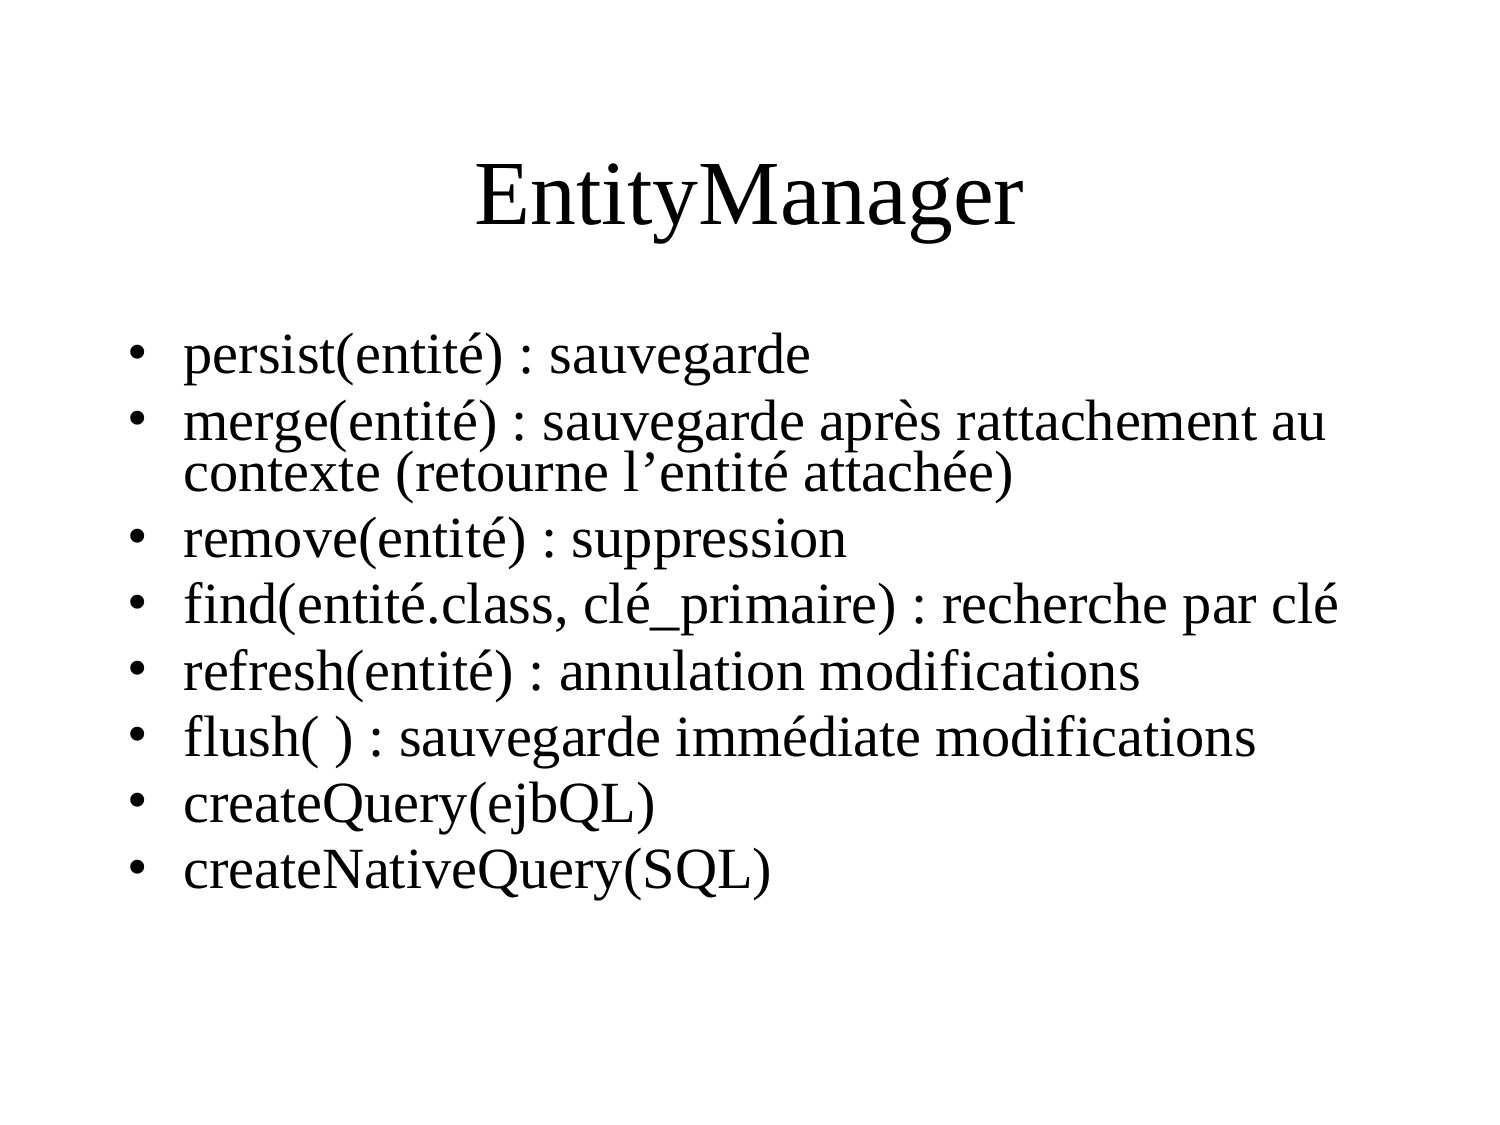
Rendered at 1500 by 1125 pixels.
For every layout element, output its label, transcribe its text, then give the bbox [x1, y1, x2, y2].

title EntityManager [112, 99, 1388, 288]
list persist(entité) : sauvegarde merge(entité) : sauvegarde après rattachement au contexte (retourne l’entité attachée) remove(entité) : suppression find(entité.class, clé_primaire) : recherche par clé refresh(entité) : annulation modifications flush( ) : sauvegarde immédiate modifications createQuery(ejbQL) createNativeQuery(SQL) [112, 324, 1388, 1001]
